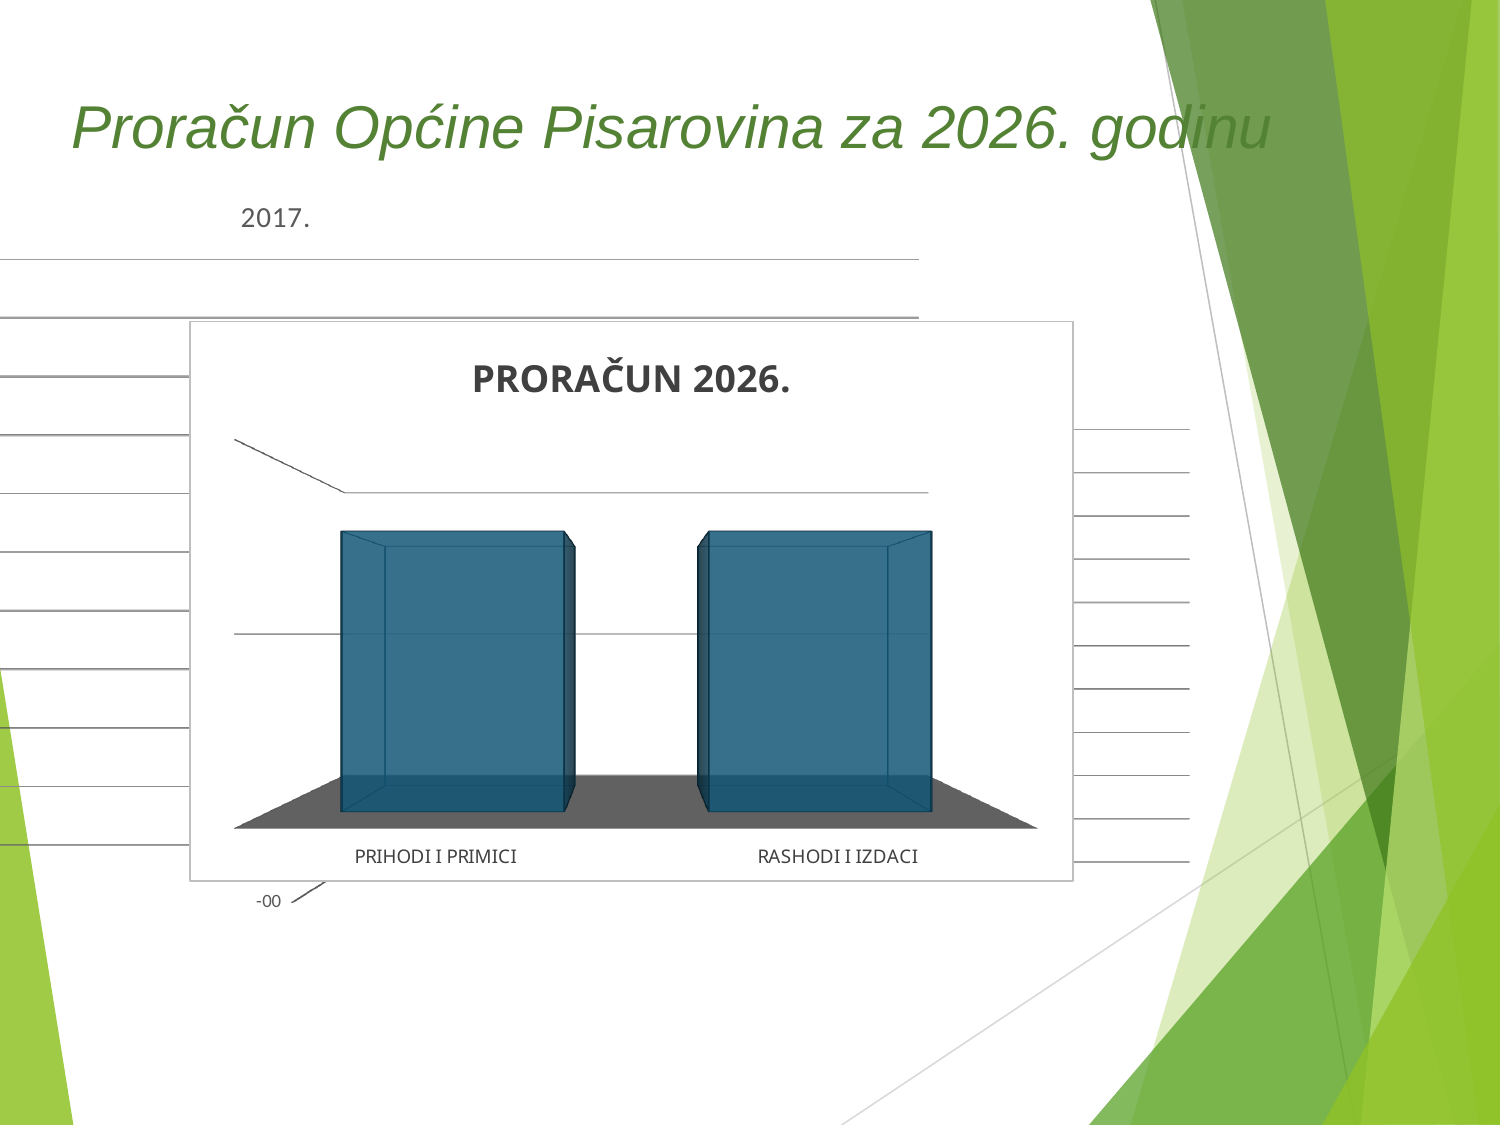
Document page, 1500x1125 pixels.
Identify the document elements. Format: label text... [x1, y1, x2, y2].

title Proračun Općine Pisarovina za 2026. godinu [56, 80, 1407, 269]
chart [0, 174, 1209, 925]
